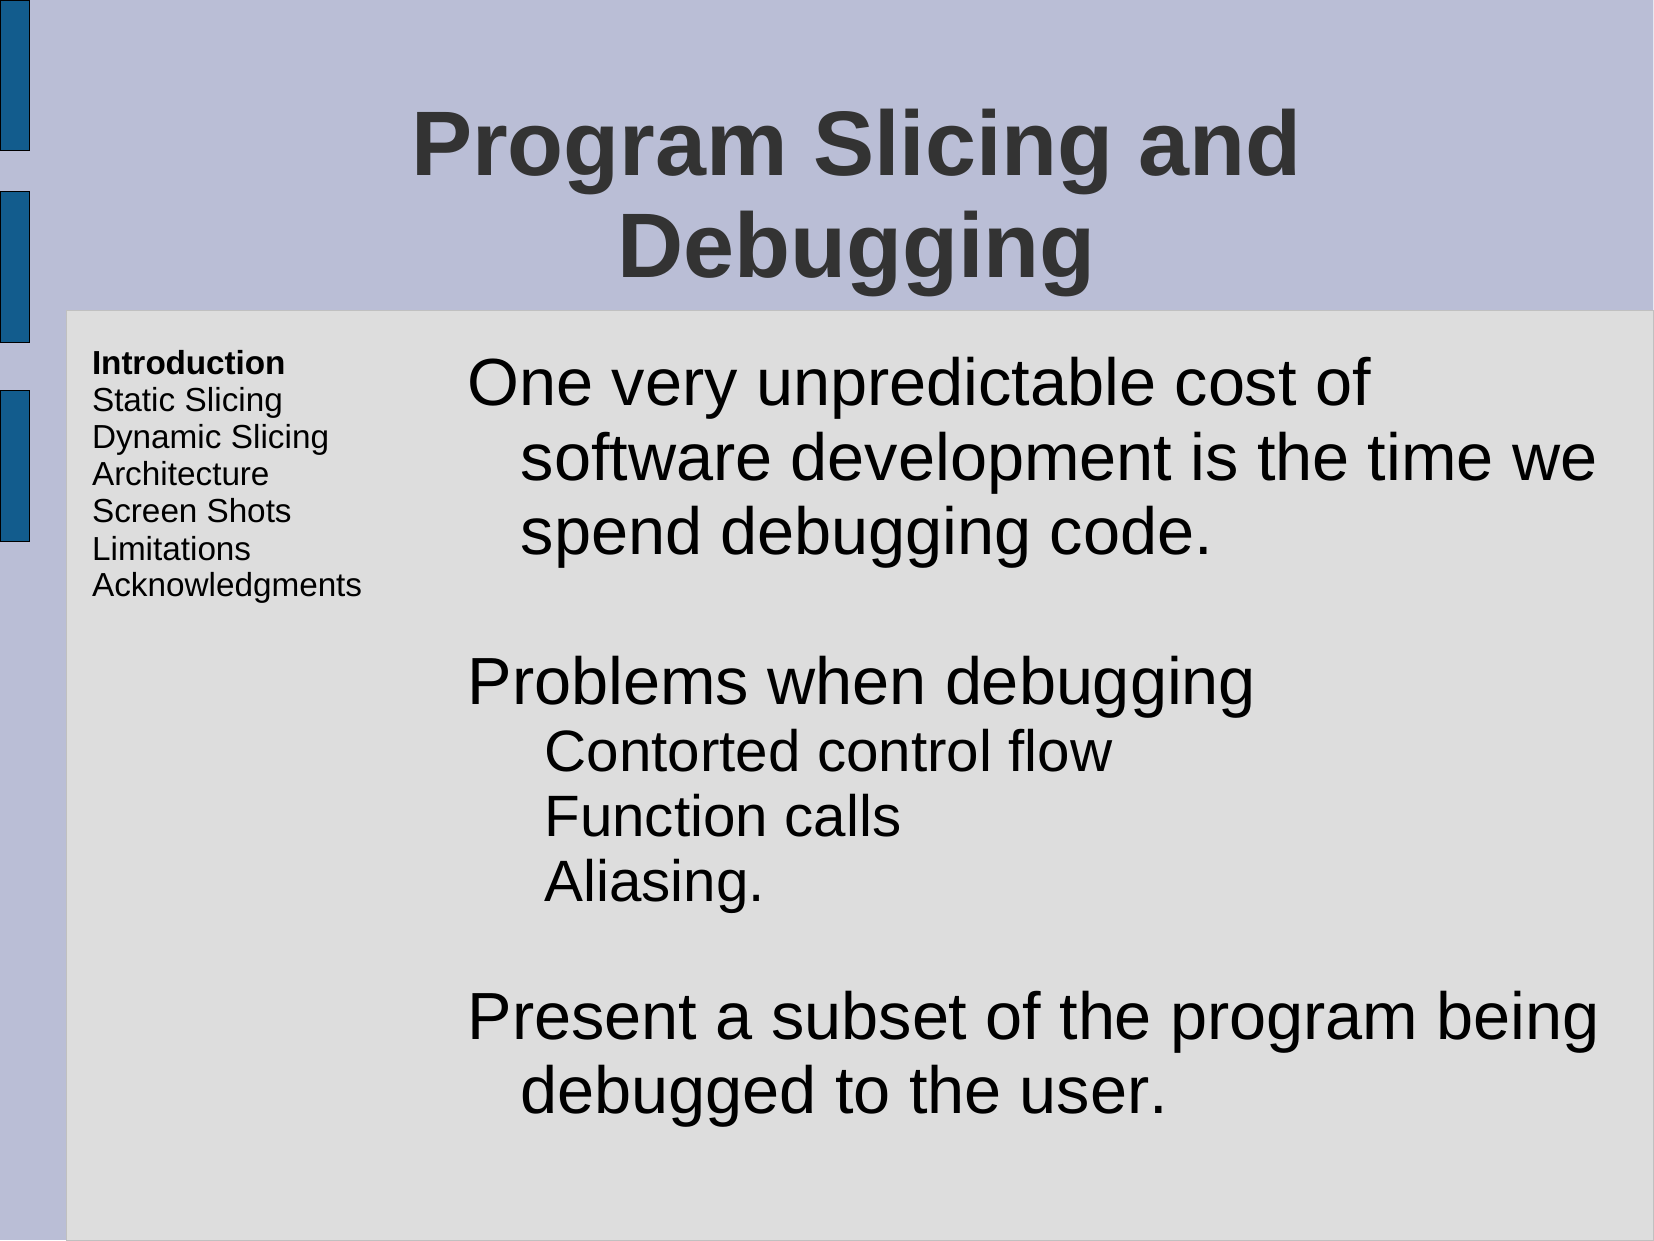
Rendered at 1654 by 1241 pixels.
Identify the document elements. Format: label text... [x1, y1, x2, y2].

list Introduction Static Slicing Dynamic Slicing Architecture Screen Shots Limitations Acknowledgments [74, 344, 403, 1126]
list One very unpredictable cost of software development is the time we spend debugging code. Problems when debugging Contorted control flow Function calls Aliasing. Present a subset of the program being debugged to the user. [450, 344, 1613, 1129]
title Program Slicing and Debugging [121, 91, 1534, 299]
